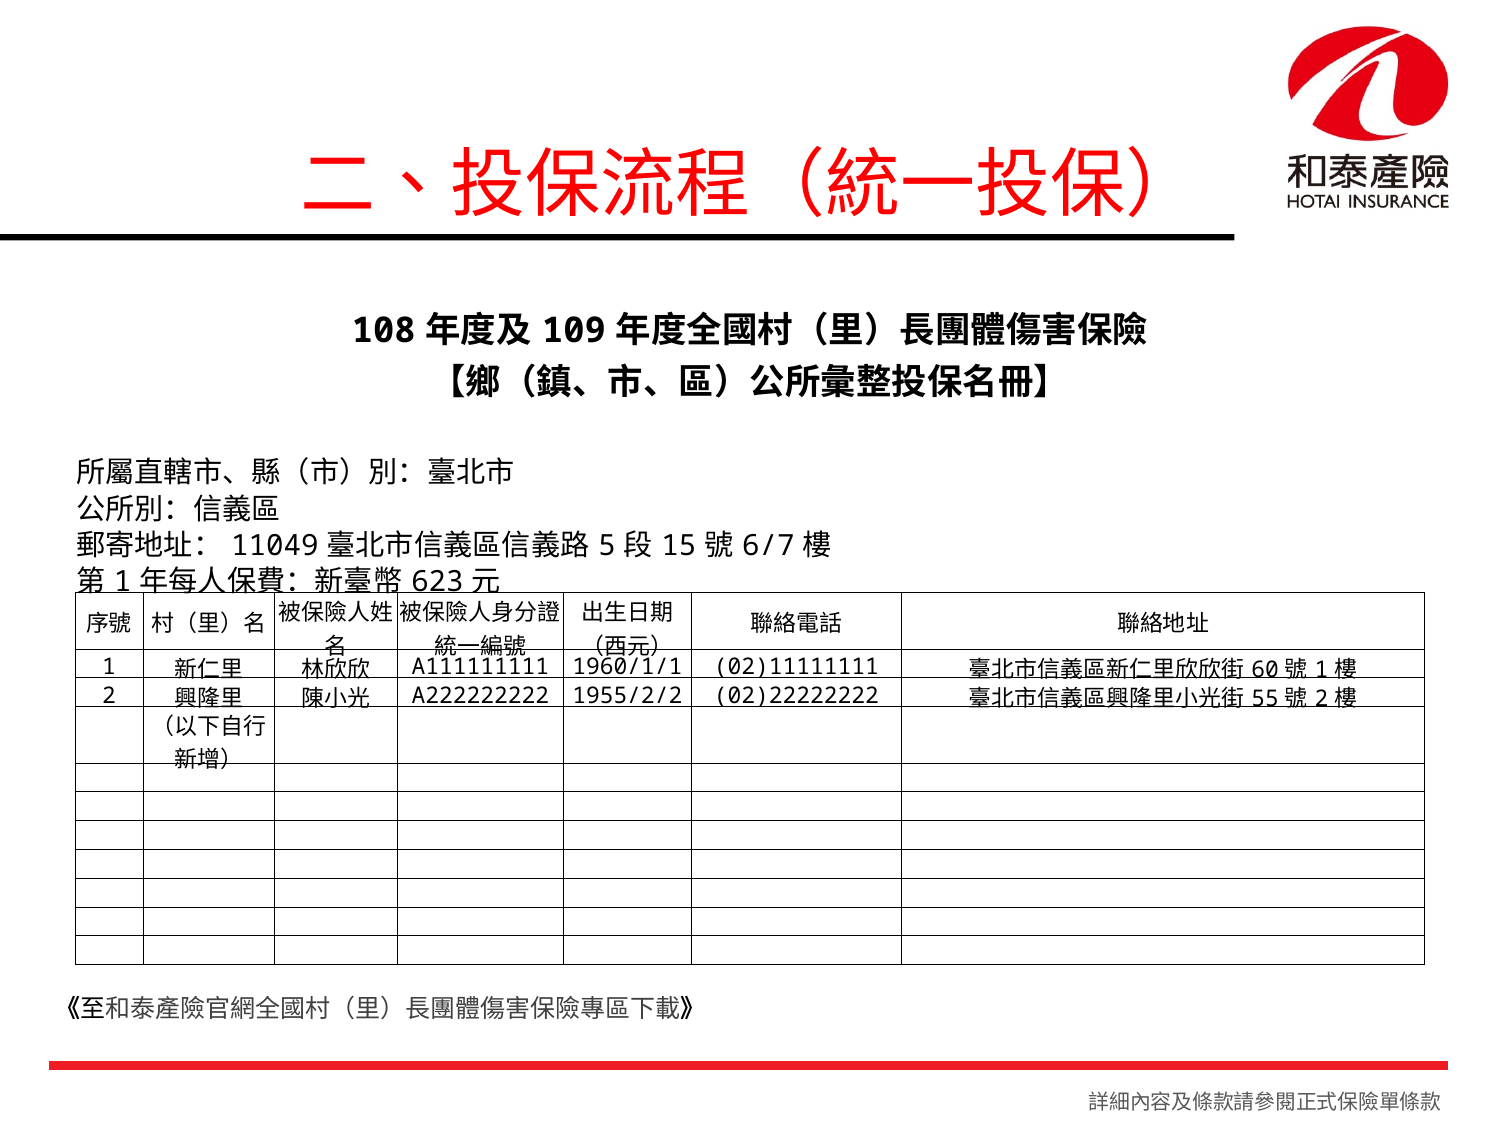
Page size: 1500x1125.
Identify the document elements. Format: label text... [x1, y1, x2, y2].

table_cell 新仁里 [144, 650, 274, 677]
table_cell 2 [76, 678, 143, 706]
table_cell [692, 908, 901, 935]
table_cell [275, 386, 398, 448]
table_cell [76, 908, 143, 935]
table_cell [75, 386, 143, 448]
table_cell [564, 879, 691, 907]
table_cell [564, 821, 691, 849]
table_cell [398, 908, 563, 935]
table_cell 序號 [76, 593, 143, 649]
table_cell 臺北市信義區新仁里欣欣街60號1樓 [902, 650, 1424, 677]
table_cell [275, 908, 397, 935]
table_cell [398, 936, 563, 964]
table_cell [564, 936, 691, 964]
table_cell [275, 707, 397, 763]
title 二、投保流程（統一投保） [125, 123, 1375, 238]
table_cell 陳小光 [353, 697, 360, 706]
table_cell 被保險人身分證統一編號 [398, 593, 563, 649]
table_cell [275, 821, 397, 849]
table_cell [398, 792, 563, 820]
table_cell [144, 764, 274, 791]
table_header 108年度及109年度全國村（里）長團體傷害保險 【鄉（鎮、市、區）公所彙整投保名冊】 [75, 300, 1425, 386]
table_cell 1 [76, 650, 143, 677]
table_cell [398, 821, 563, 849]
table_cell [564, 792, 691, 820]
table_cell [76, 850, 143, 878]
table_cell A111111111 [398, 650, 563, 677]
table_cell 1960/1/1 [564, 650, 691, 677]
table_cell [902, 908, 1424, 935]
table_cell [564, 764, 691, 791]
table_cell 1955/2/2 [564, 678, 691, 706]
table_cell 臺北市信義區興隆里小光街55號2樓 [902, 678, 1424, 706]
table_cell (02)11111111 [692, 650, 901, 677]
table_cell [901, 386, 1425, 448]
table_cell [76, 792, 143, 820]
table_cell [398, 764, 563, 791]
table_cell [902, 879, 1424, 907]
text_box 《至和泰產險官網全國村（里）長團體傷害保險專區下載》 [40, 984, 780, 1030]
table_cell [398, 850, 563, 878]
table_cell 聯絡地址 [902, 593, 1424, 649]
table_cell [76, 821, 143, 849]
table_cell [902, 707, 1424, 763]
table_cell [144, 908, 274, 935]
table_cell [275, 764, 397, 791]
table_cell [692, 764, 901, 791]
table_cell [275, 936, 397, 964]
table_cell [902, 821, 1424, 849]
table_cell [692, 879, 901, 907]
table_cell [275, 879, 397, 907]
table_cell [144, 821, 274, 849]
table_cell [564, 908, 691, 935]
table_cell 聯絡電話 [692, 593, 901, 649]
table_cell [275, 850, 397, 878]
table_cell [398, 707, 563, 763]
table_cell [144, 879, 274, 907]
table_cell 第1年每人保費：新臺幣623元 [75, 556, 1425, 592]
table_cell [398, 879, 563, 907]
table_cell 村（里）名 [144, 593, 274, 649]
table_cell [563, 386, 691, 448]
table_cell [564, 707, 691, 763]
table_cell [902, 850, 1424, 878]
table_cell 林欣欣 [275, 650, 397, 677]
table_cell 所屬直轄市、縣（市）別：臺北市 [75, 448, 1425, 484]
table_cell 興隆里 [144, 678, 274, 706]
table_cell [691, 386, 901, 448]
table_cell [144, 936, 274, 964]
table_cell 出生日期（西元） [564, 593, 691, 649]
table_cell [76, 764, 143, 791]
table_cell [76, 879, 143, 907]
table_cell 陳小光 [304, 689, 315, 706]
table_cell 陳小光 [275, 678, 397, 706]
table_cell 所屬直轄市、縣（市）別：臺北市 [108, 464, 126, 484]
table_cell [902, 936, 1424, 964]
table_cell [564, 850, 691, 878]
table_cell [76, 707, 143, 763]
table_cell (02)22222222 [692, 678, 901, 706]
table_cell [902, 792, 1424, 820]
table_cell [76, 936, 143, 964]
table_cell [143, 386, 275, 448]
table_cell [398, 386, 563, 448]
picture [1256, 5, 1478, 227]
table_cell [144, 792, 274, 820]
table_cell [692, 707, 901, 763]
table_cell A222222222 [398, 678, 563, 706]
table_cell [692, 850, 901, 878]
table_cell [692, 821, 901, 849]
text_box 詳細內容及條款請參閱正式保險單條款 [501, 1081, 1456, 1122]
table_cell 郵寄地址：11049臺北市信義區信義路5段15號6/7樓 [75, 520, 1425, 556]
table_cell [692, 936, 901, 964]
table_cell [275, 792, 397, 820]
table_cell 公所別：信義區 [75, 484, 1425, 520]
table_cell [144, 850, 274, 878]
table_cell [902, 764, 1424, 791]
table_cell 被保險人姓名 [275, 593, 397, 649]
table_cell [692, 792, 901, 820]
table_cell （以下自行新增） [144, 707, 274, 763]
picture [49, 1061, 1448, 1070]
